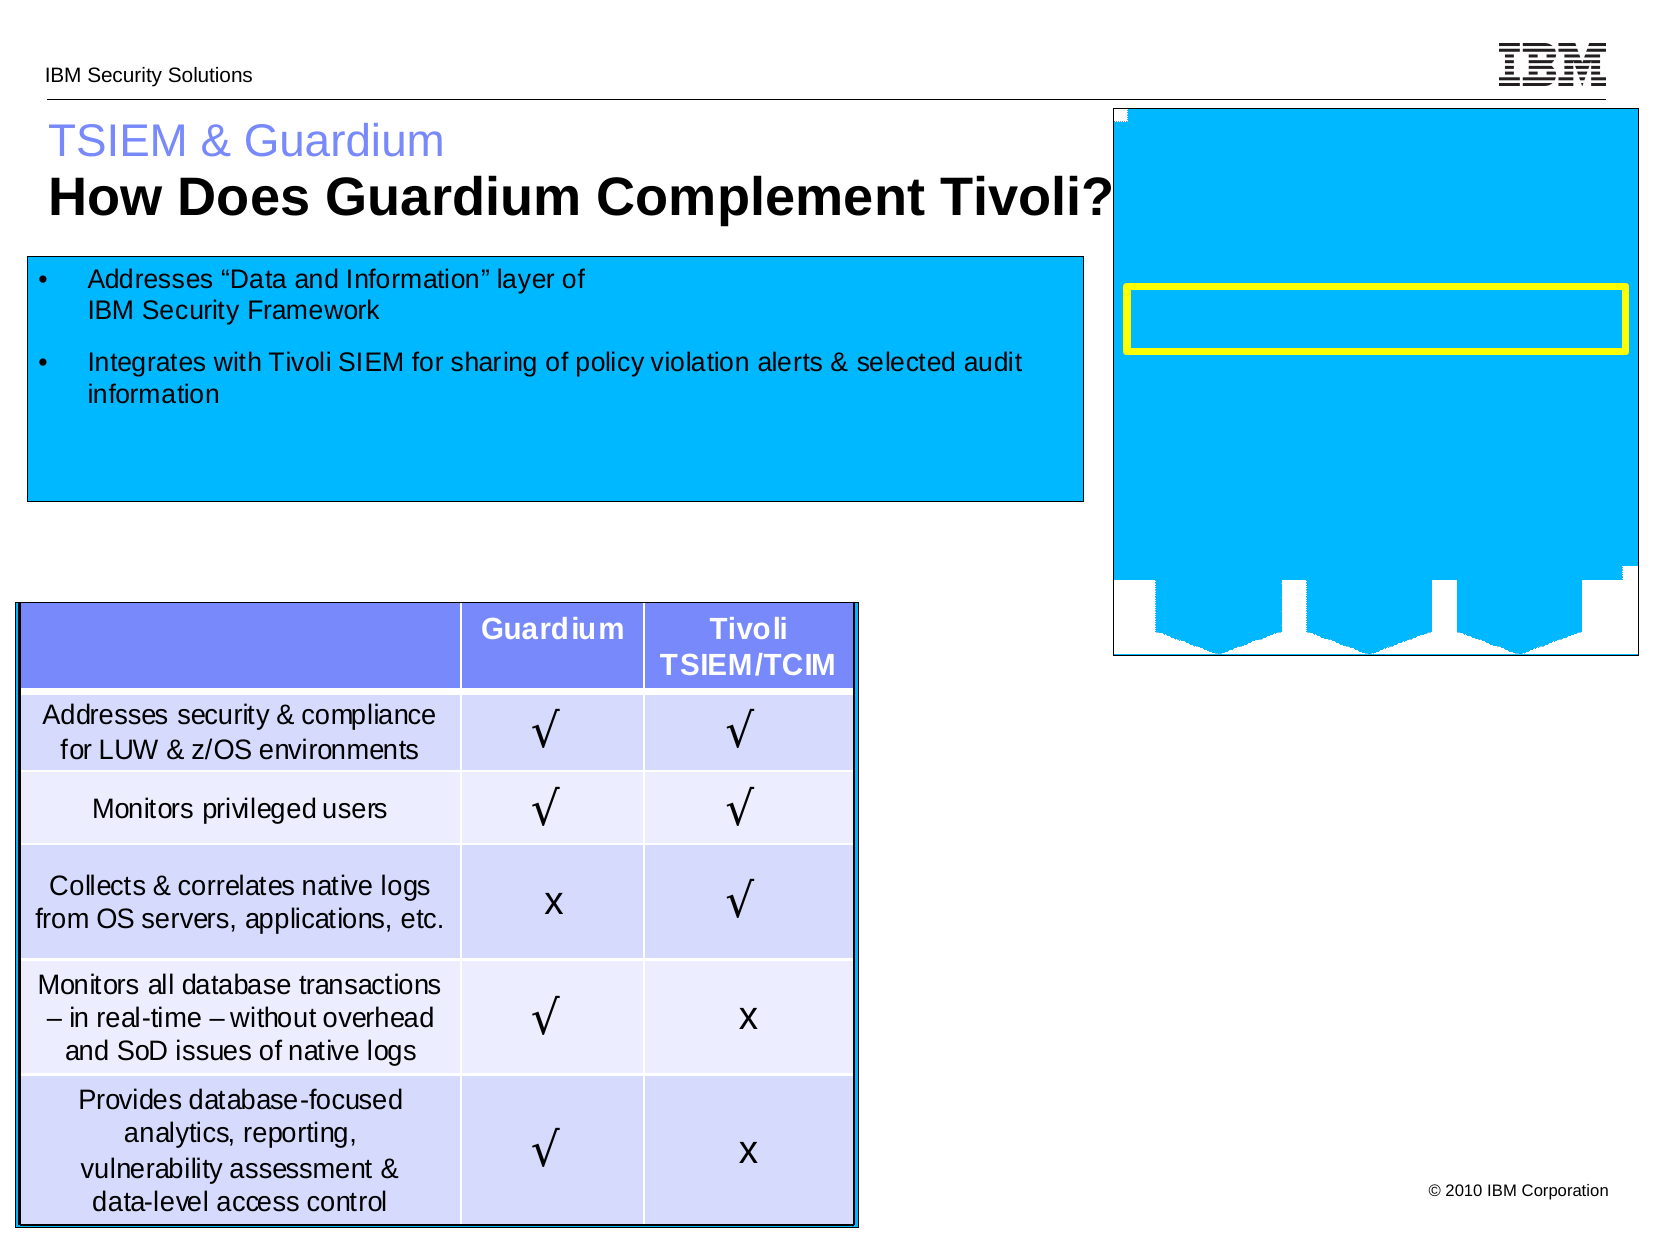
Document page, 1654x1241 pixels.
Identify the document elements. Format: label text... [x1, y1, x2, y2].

picture [1530, 567, 1639, 653]
picture [1113, 108, 1127, 121]
picture [1124, 284, 1628, 354]
picture [19, 602, 854, 1225]
picture [1380, 581, 1508, 653]
picture [1499, 43, 1606, 86]
title TSIEM & Guardium How Does Guardium Complement Tivoli? [33, 107, 1604, 239]
picture [1229, 581, 1358, 653]
picture [1113, 581, 1208, 653]
